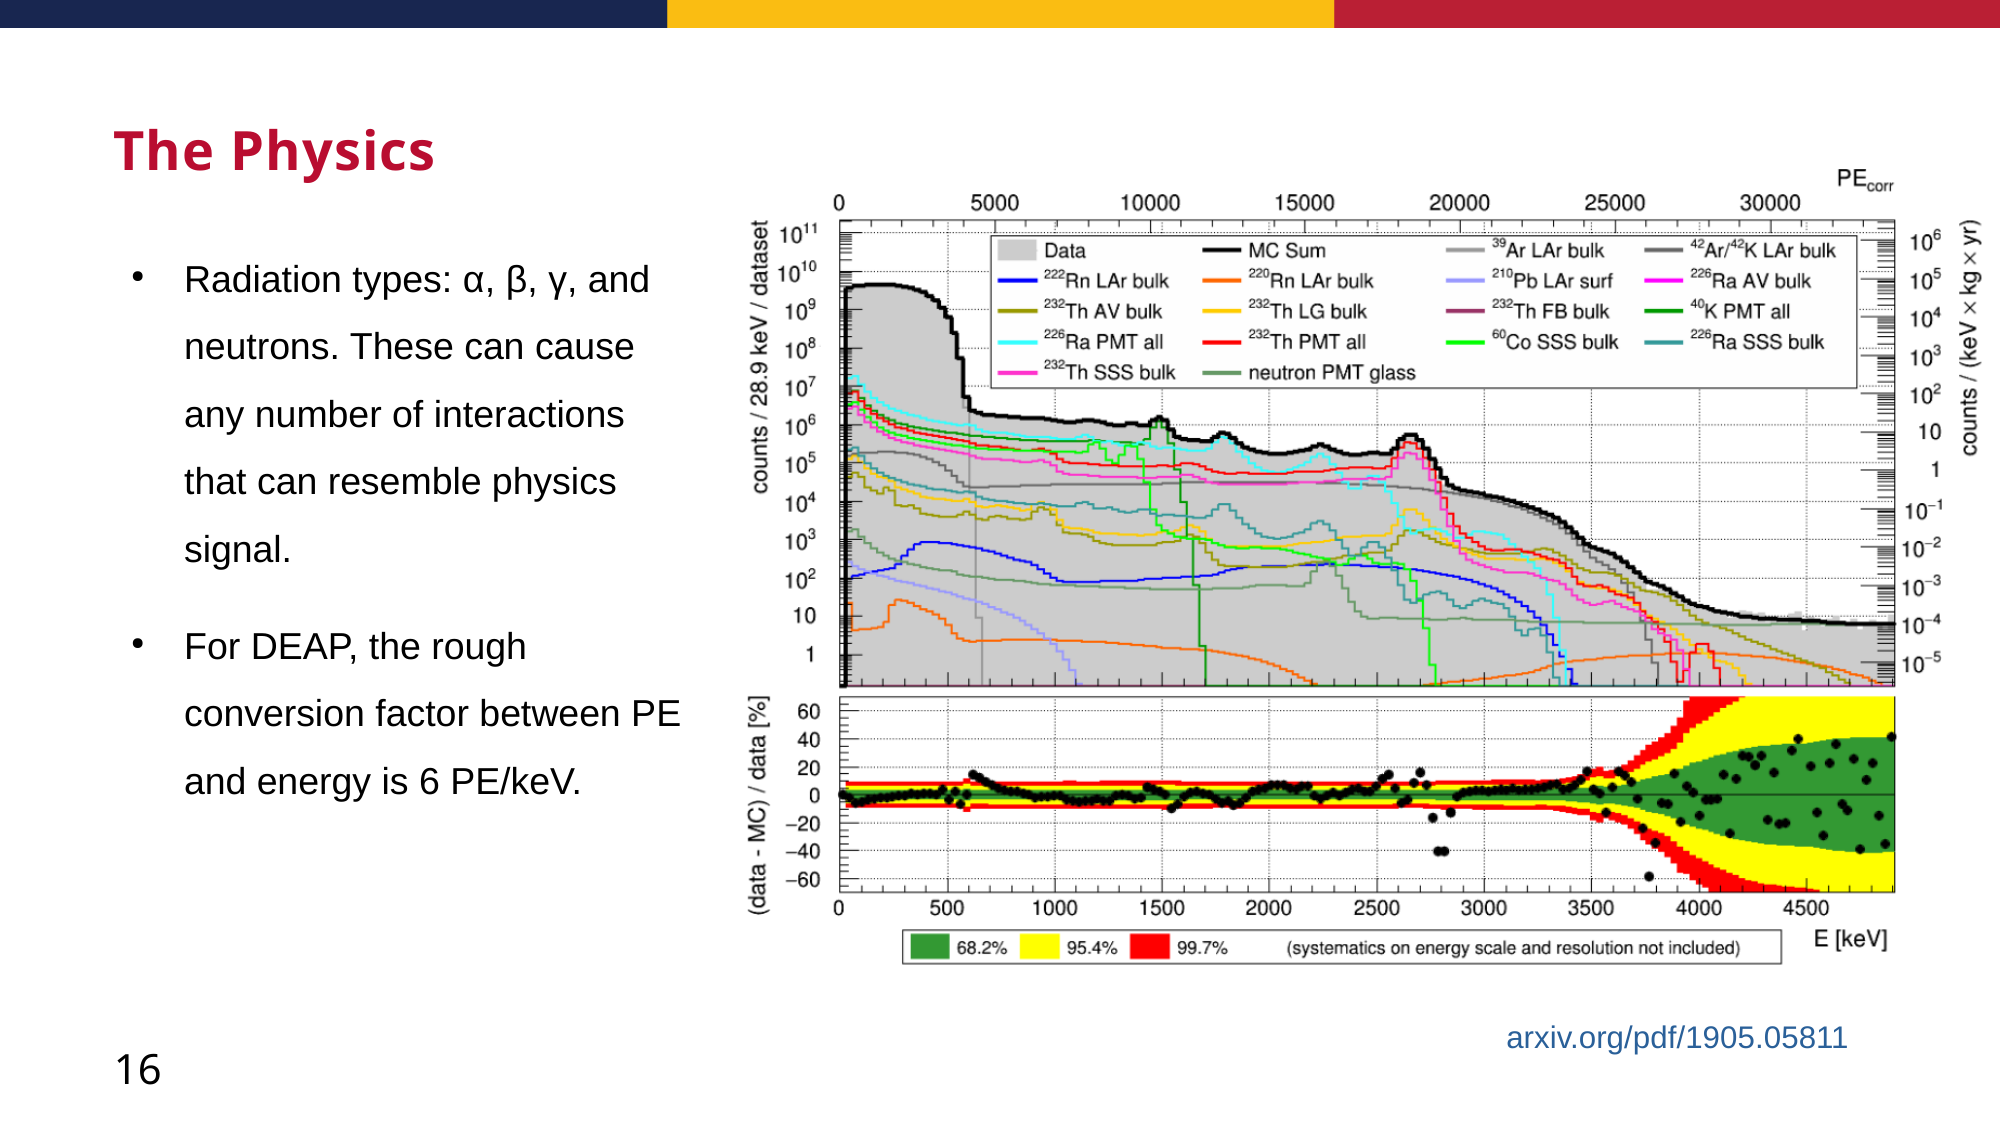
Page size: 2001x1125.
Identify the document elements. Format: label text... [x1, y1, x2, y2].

picture [719, 141, 1995, 992]
slide_number <number> [99, 1035, 190, 1092]
text_box arxiv.org/pdf/1905.05811 [1491, 1012, 1865, 1063]
title The Physics [98, 115, 1886, 219]
picture [0, 0, 2000, 28]
list Radiation types: α, β, γ, and neutrons. These can cause any number of interactions that can resemble physics signal. For DEAP, the rough conversion factor between PE and energy is 6 PE/keV. [98, 224, 712, 1022]
